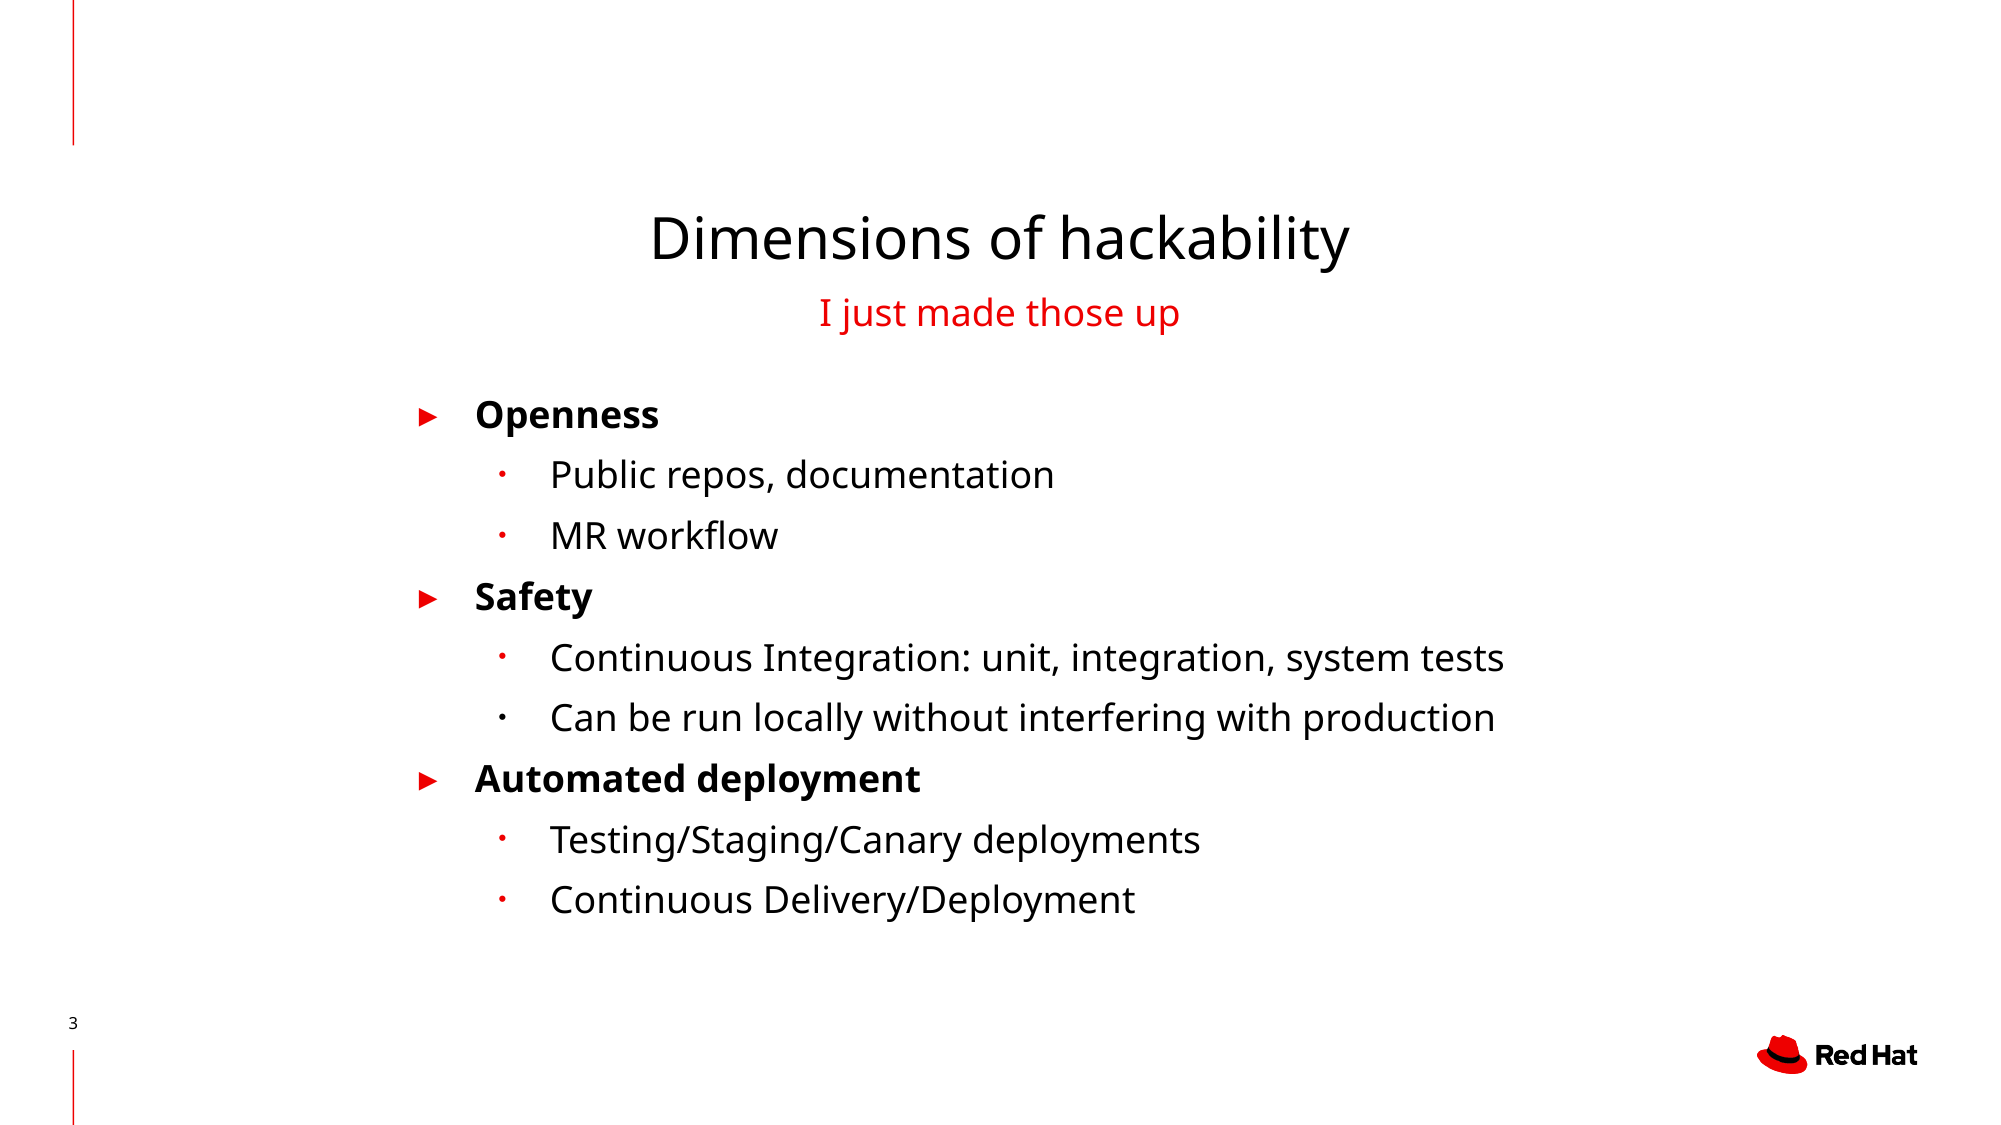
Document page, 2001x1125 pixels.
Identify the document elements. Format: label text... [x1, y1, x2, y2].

picture [1757, 1035, 1918, 1074]
list Openness Public repos, documentation MR workflow Safety Continuous Integration: unit, integration, system tests Can be run locally without interfering with production Automated deployment Testing/Staging/Canary deployments Continuous Delivery/Deployment [399, 375, 1600, 975]
slide_number <number> [13, 1012, 134, 1036]
title Dimensions of hackability [145, 180, 1855, 271]
subtitle I just made those up [145, 271, 1855, 320]
